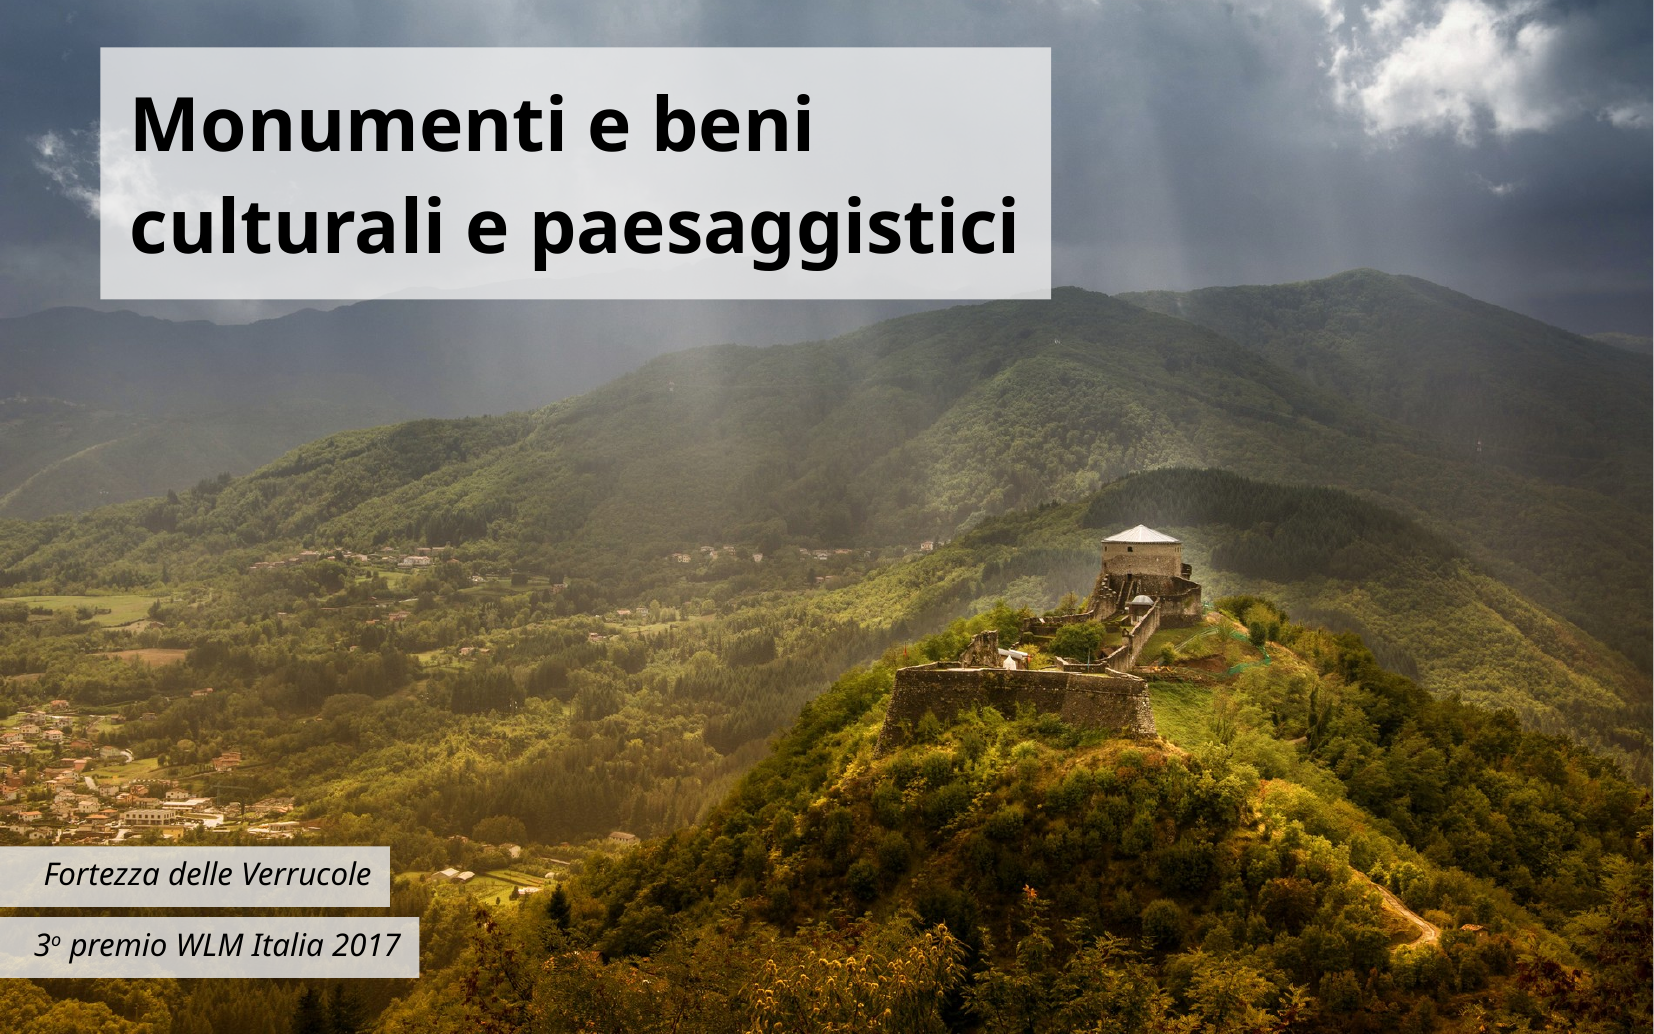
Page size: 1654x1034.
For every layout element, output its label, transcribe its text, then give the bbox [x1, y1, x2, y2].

text_box Fortezza delle Verrucole [0, 849, 390, 904]
picture [0, 0, 1654, 1034]
text_box Monumenti e beni culturali e paesaggistici [100, 47, 1052, 264]
text_box 3o premio WLM Italia 2017 [0, 920, 420, 975]
